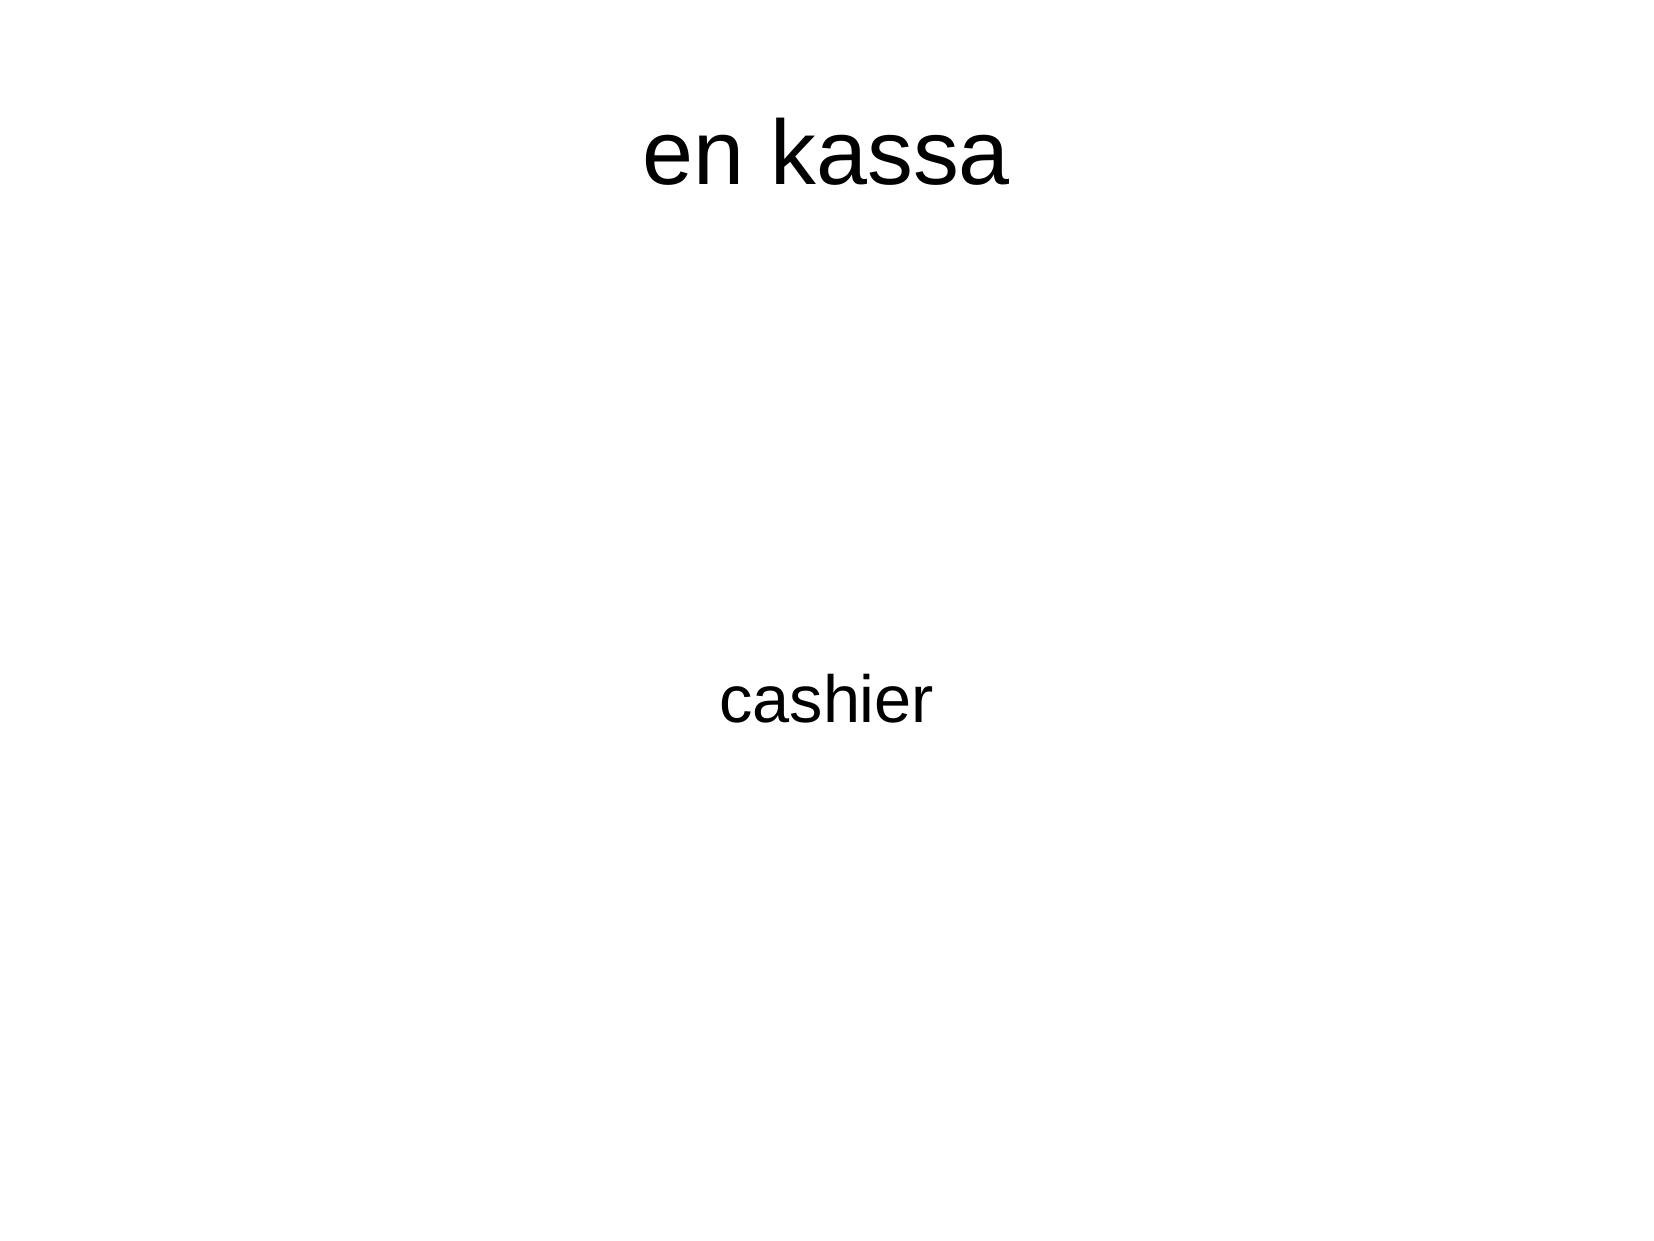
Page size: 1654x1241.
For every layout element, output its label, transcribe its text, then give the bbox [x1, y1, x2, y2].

title en kassa [82, 56, 1571, 250]
subtitle cashier [82, 297, 1571, 1102]
